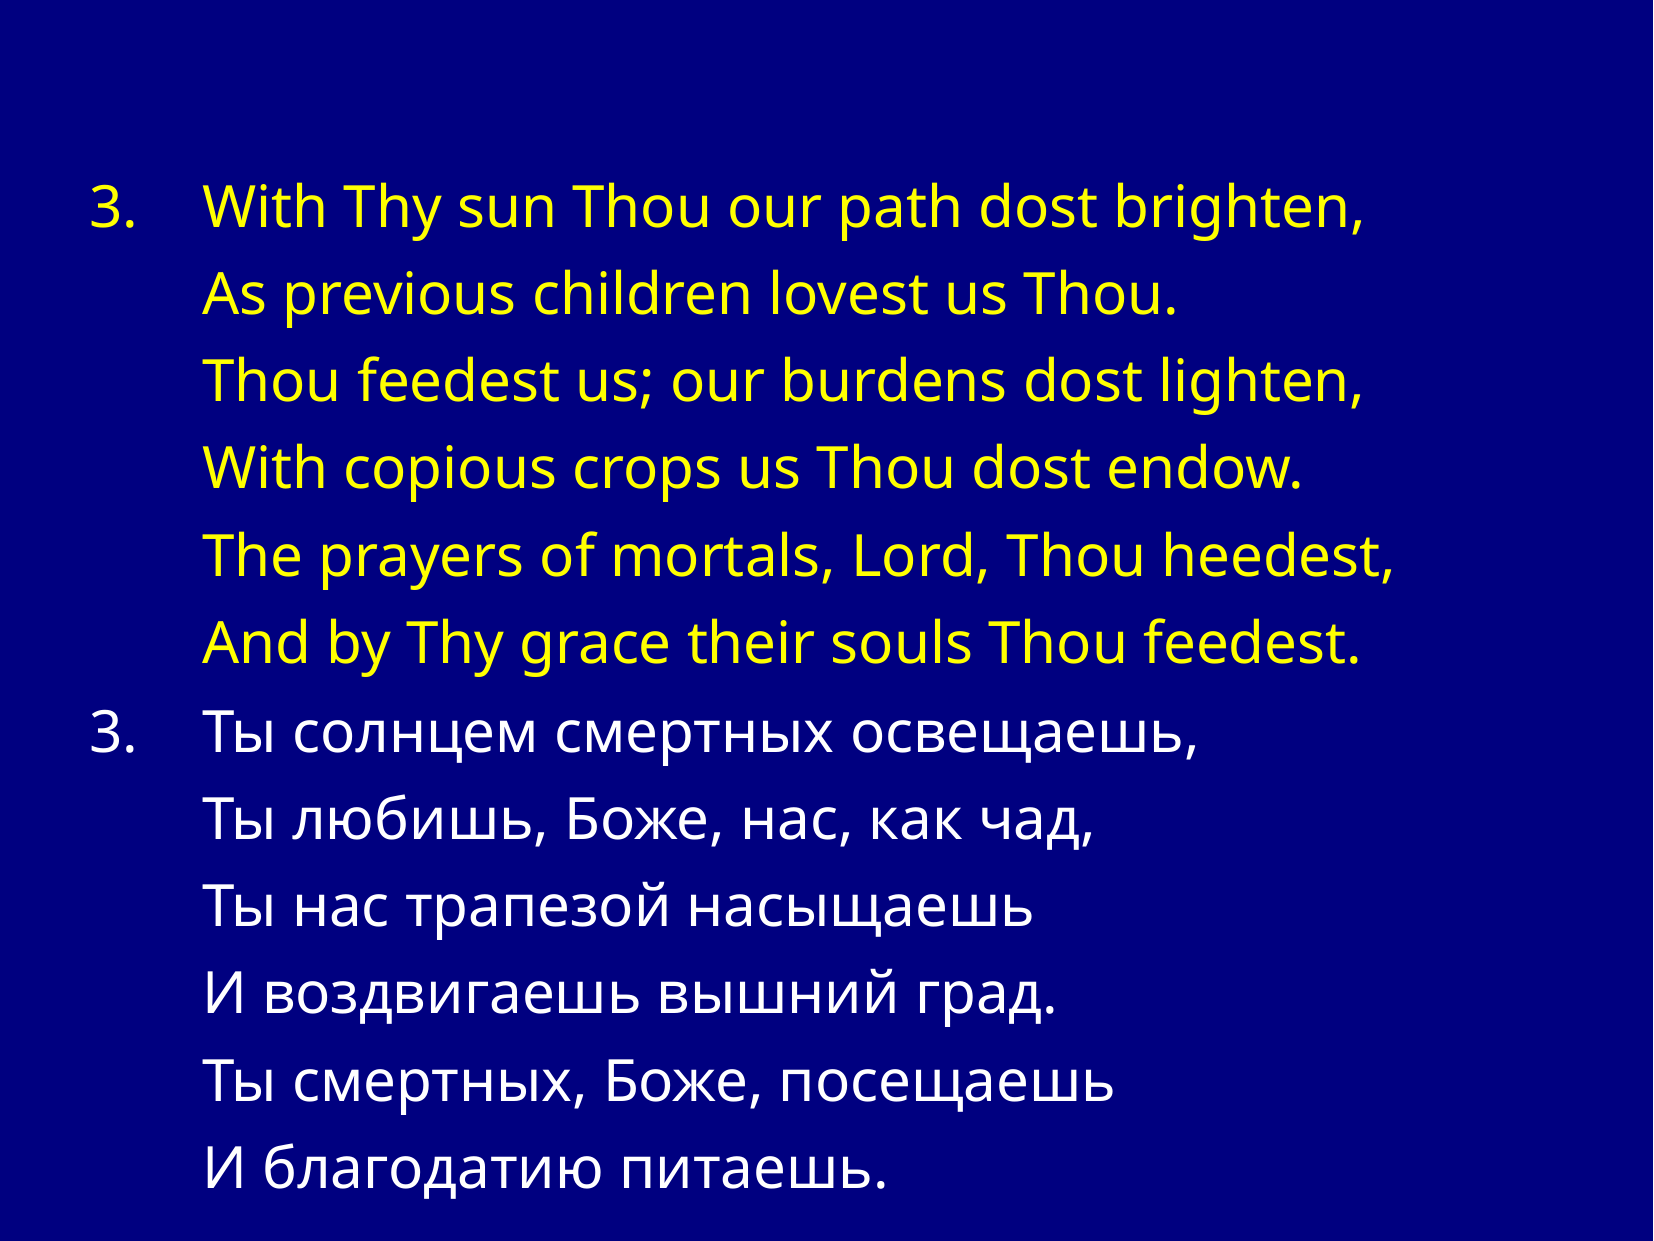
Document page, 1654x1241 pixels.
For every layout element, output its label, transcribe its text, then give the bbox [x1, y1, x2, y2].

text_box 3. With Thy sun Thou our path dost brighten, As previous children lovest us Thou. Thou feedest us; our burdens dost lighten, With copious crops us Thou dost endow. The prayers of mortals, Lord, Thou heedest, And by Thy grace their souls Thou feedest. [75, 150, 1576, 638]
text_box 3. Ты солнцем смертных освещаешь, Ты любишь, Боже, нас, как чад, Ты нас трапезой насыщаешь И воздвигаешь вышний град. Ты смертных, Боже, посещаешь И благодатию питаешь. [75, 675, 1576, 1163]
